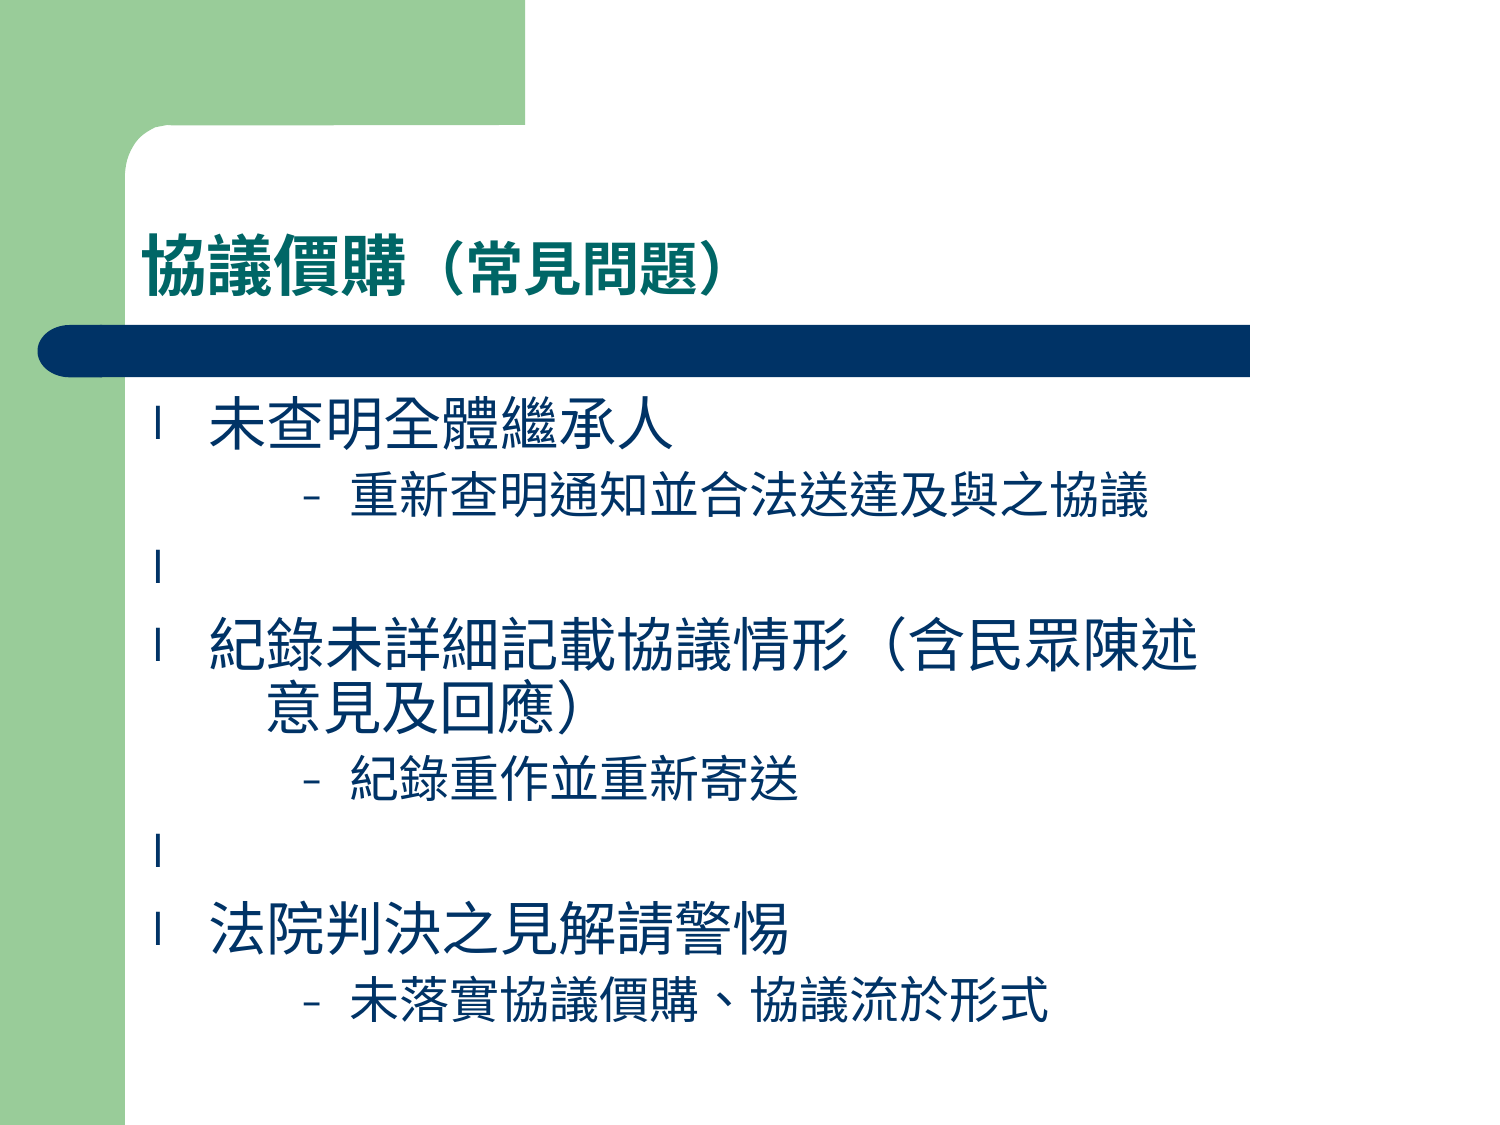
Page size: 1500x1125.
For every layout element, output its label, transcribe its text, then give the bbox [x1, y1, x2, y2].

list 未查明全體繼承人 重新查明通知並合法送達及與之協議 紀錄未詳細記載協議情形（含民眾陳述意見及回應） 紀錄重作並重新寄送 法院判決之見解請警惕 未落實協議價購、協議流於形式 [137, 387, 1247, 1071]
title 協議價購（常見問題） [125, 125, 1426, 313]
